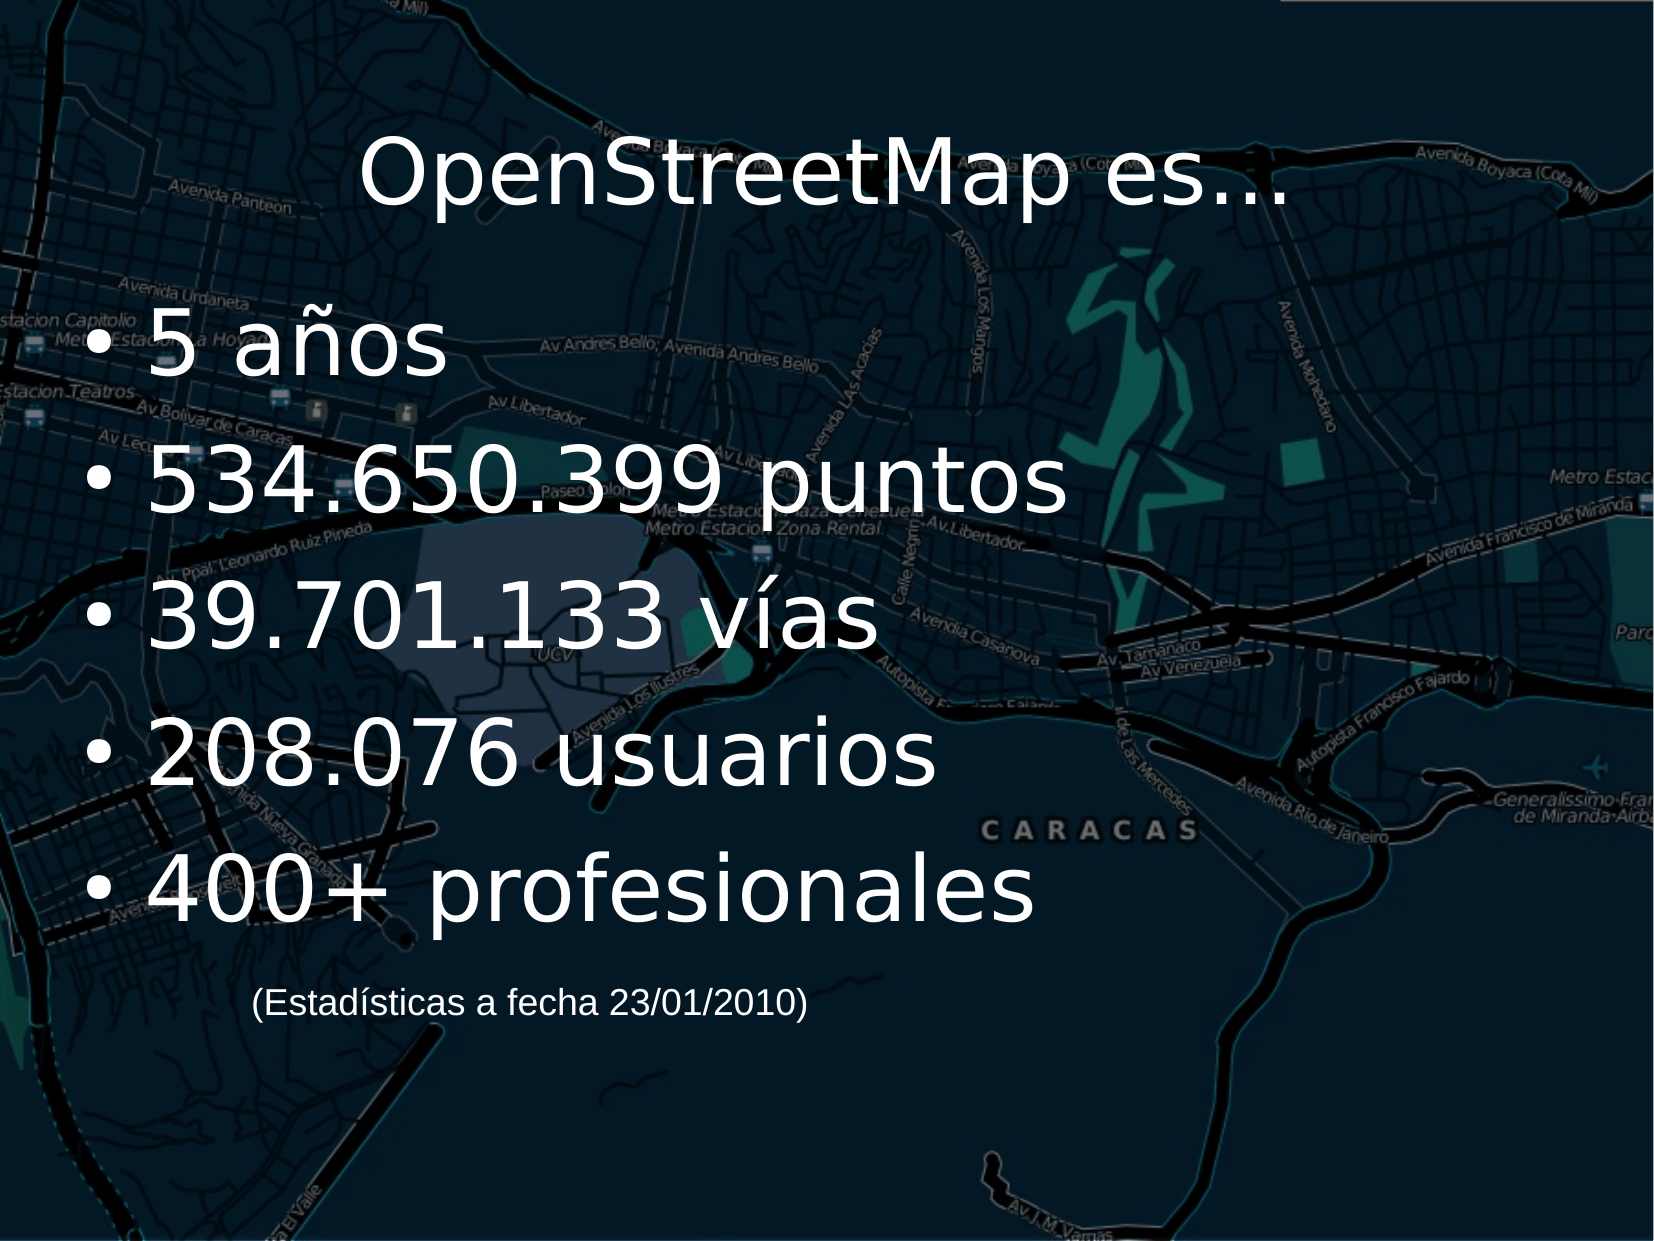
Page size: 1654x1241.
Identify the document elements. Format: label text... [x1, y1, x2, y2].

picture [0, 0, 1653, 1241]
text_box (Estadísticas a fecha 23/01/2010) [236, 974, 1093, 1032]
title OpenStreetMap es... [82, 49, 1571, 296]
list 5 años 534.650.399 puntos 39.701.133 vías 208.076 usuarios 400+ profesionales [82, 290, 1241, 1109]
